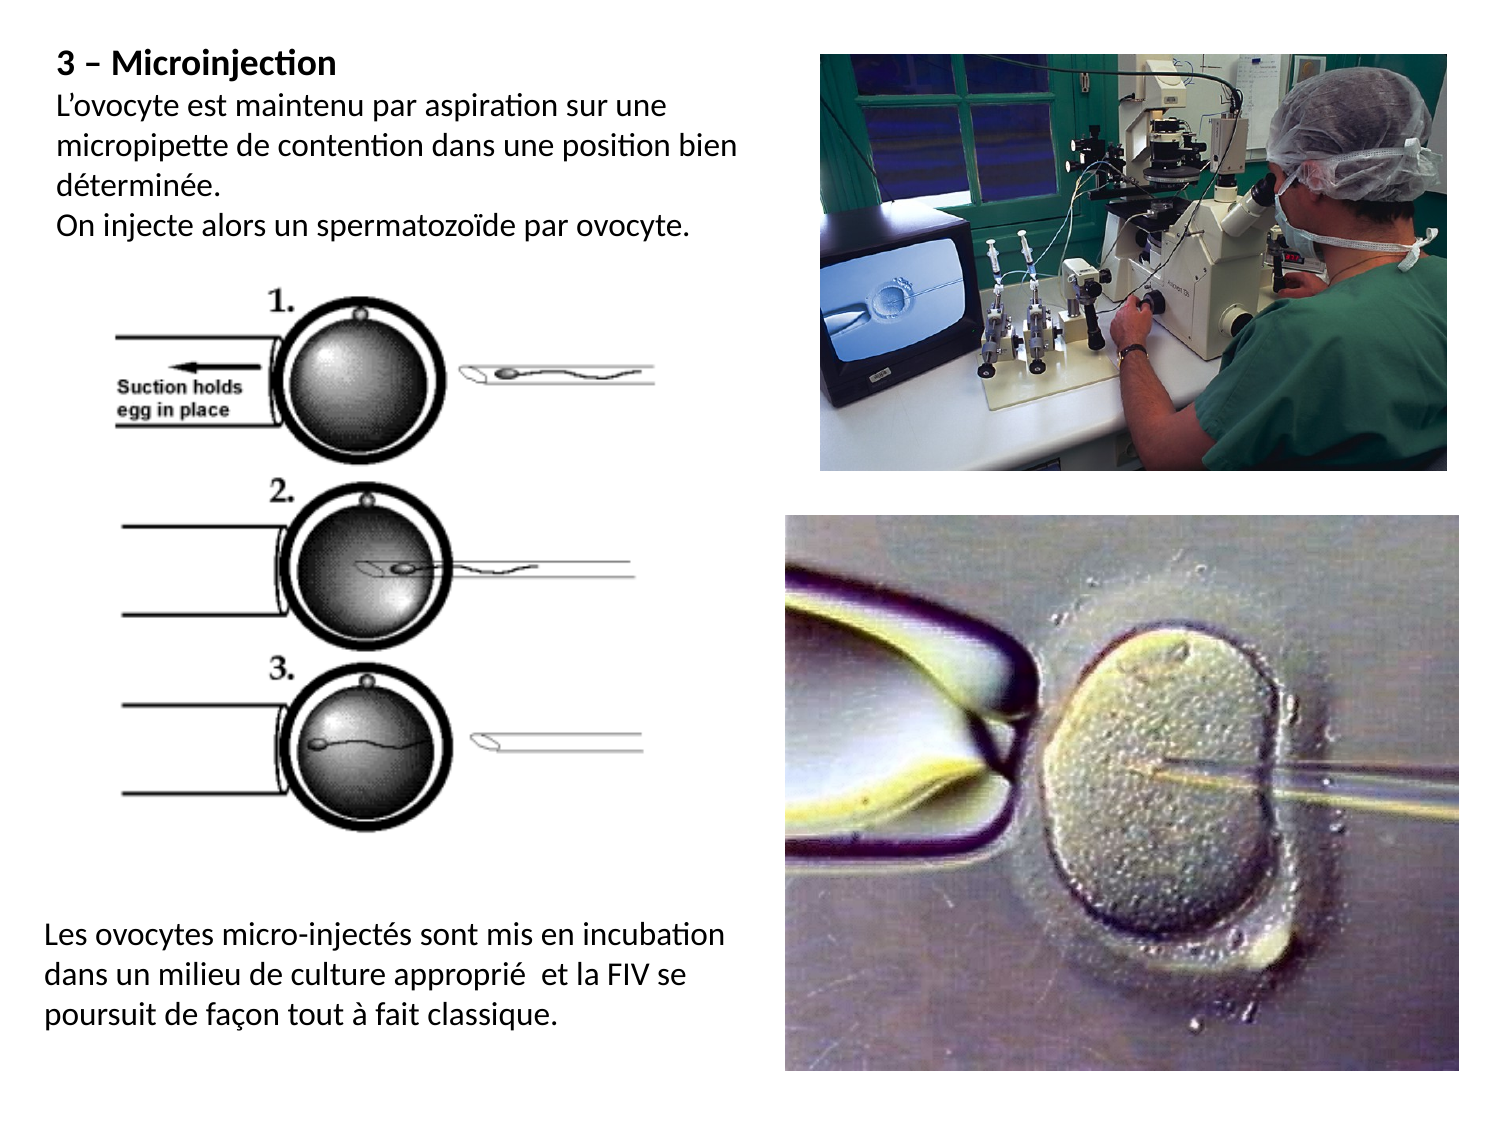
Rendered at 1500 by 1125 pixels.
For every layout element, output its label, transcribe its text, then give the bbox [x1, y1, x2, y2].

text_box Les ovocytes micro-injectés sont mis en incubation dans un milieu de culture approprié et la FIV se poursuit de façon tout à fait classique. [29, 905, 780, 1040]
picture [112, 278, 661, 835]
text_box 3 – Microinjection L’ovocyte est maintenu par aspiration sur une micropipette de contention dans une position bien déterminée. On injecte alors un spermatozoïde par ovocyte. [41, 30, 798, 291]
picture [820, 54, 1447, 471]
picture [785, 515, 1459, 1071]
